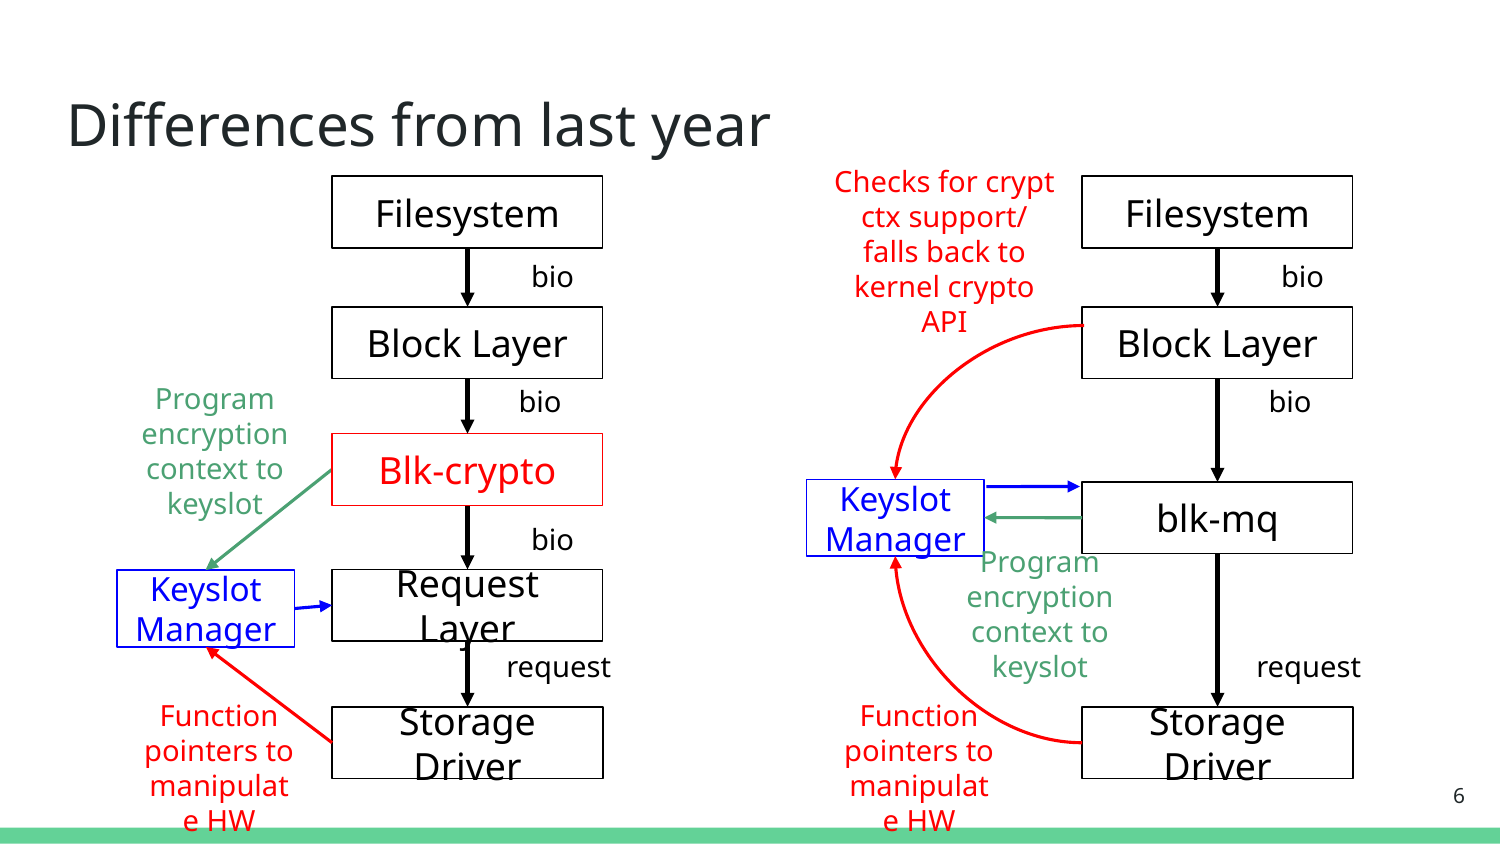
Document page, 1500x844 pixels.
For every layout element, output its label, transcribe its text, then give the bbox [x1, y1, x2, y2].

text_box Request Layer [332, 569, 603, 642]
text_box Storage Driver [1170, 756, 1185, 777]
text_box Checks for crypt ctx support/ falls back to kernel crypto API [819, 225, 1070, 276]
text_box Keyslot Manager [806, 479, 985, 557]
text_box Block Layer [332, 306, 603, 379]
text_box Storage Driver [1082, 706, 1353, 779]
text_box Filesystem [1082, 176, 1353, 248]
text_box Storage Driver [332, 706, 603, 779]
slide_number <number> [1389, 764, 1480, 830]
text_box bio [516, 243, 623, 290]
text_box Keyslot Manager [117, 570, 295, 647]
text_box blk-mq [1082, 481, 1353, 554]
text_box Function pointers to manipulate HW [826, 742, 1012, 793]
text_box Blk-crypto [332, 433, 603, 506]
text_box request [491, 632, 640, 679]
text_box bio [1266, 243, 1373, 290]
text_box Program encryption context to keyslot [947, 588, 1133, 638]
text_box bio [516, 506, 623, 552]
text_box Function pointers to manipulate HW [126, 742, 312, 793]
text_box request [1241, 632, 1390, 679]
title Differences from last year [51, 72, 1449, 167]
text_box Storage Driver [420, 756, 435, 777]
text_box Program encryption context to keyslot [122, 425, 308, 476]
text_box Filesystem [332, 176, 603, 248]
text_box bio [503, 368, 611, 415]
text_box Block Layer [1082, 306, 1353, 379]
text_box bio [1253, 368, 1361, 415]
